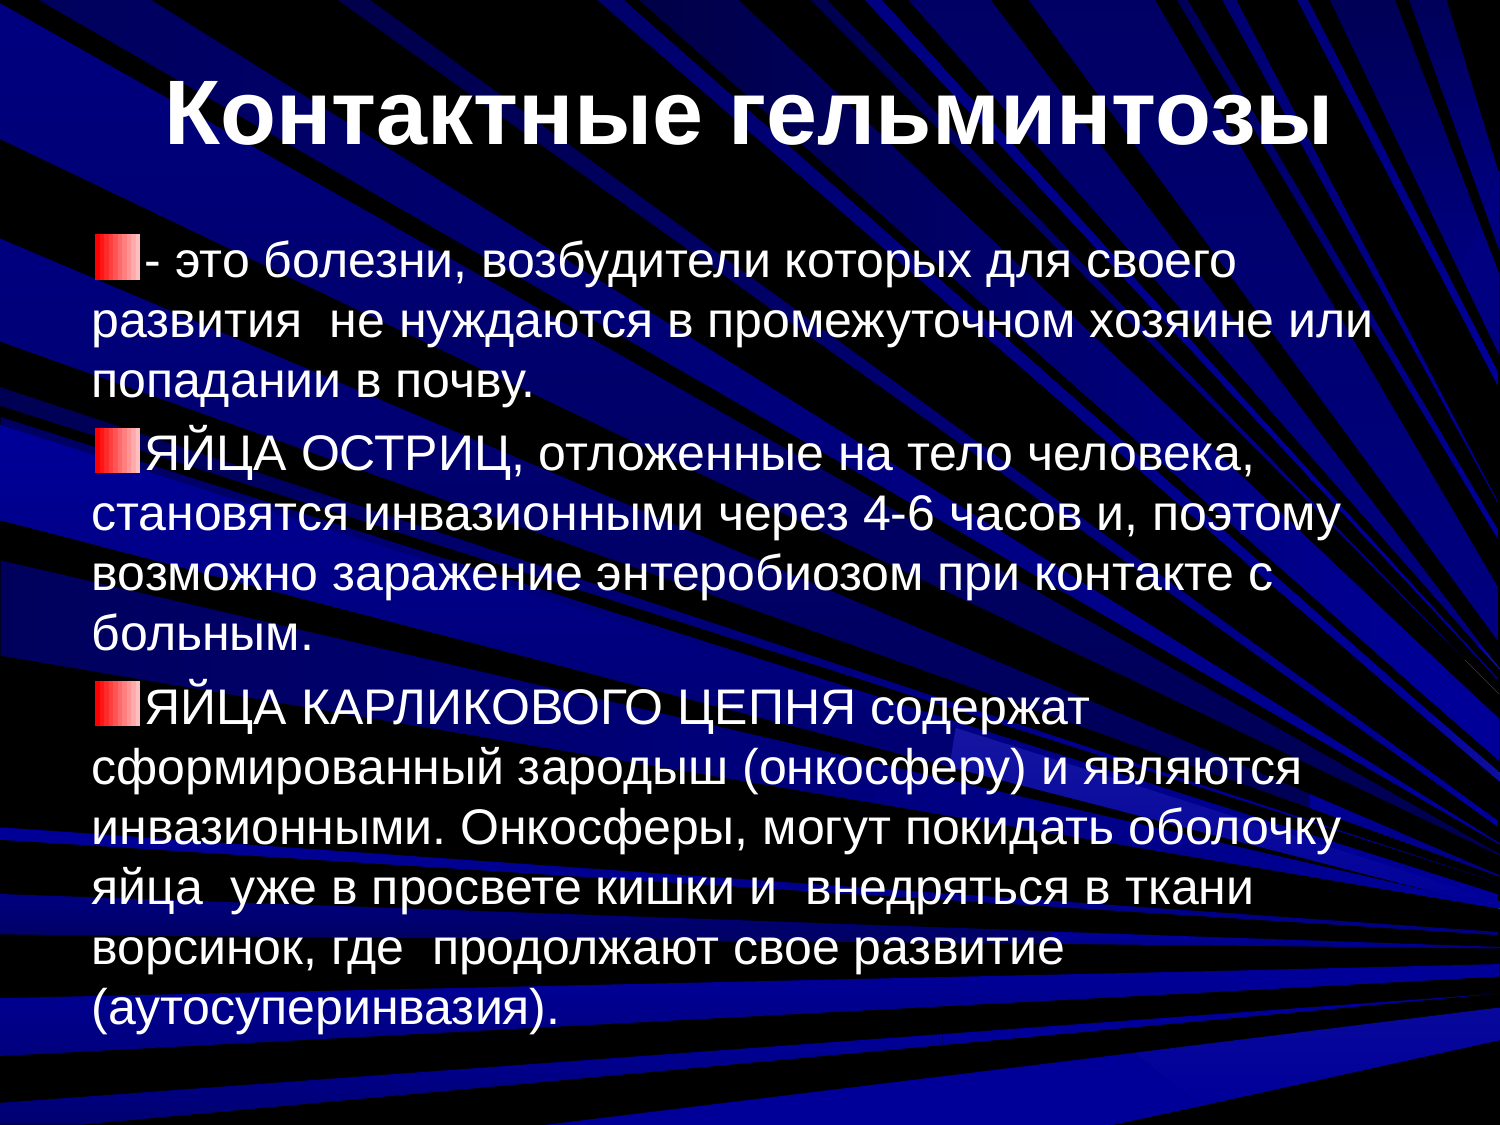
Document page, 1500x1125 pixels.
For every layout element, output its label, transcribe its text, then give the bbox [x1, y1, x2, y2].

title Контактные гельминтозы [75, 45, 1425, 234]
list - это болезни, возбудители которых для своего развития не нуждаются в промежуточном хозяине или попадании в почву. ЯЙЦА ОСТРИЦ, отложенные на тело человека, становятся инвазионными через 4-6 часов и, поэтому возможно заражение энтеробиозом при контакте с больным. ЯЙЦА КАРЛИКОВОГО ЦЕПНЯ содержат сформированный зародыш (онкосферу) и являются инвазионными. Онкосферы, могут покидать оболочку яйца уже в просвете кишки и внедряться в ткани ворсинок, где продолжают свое развитие (аутосуперинвазия). [76, 220, 1436, 1047]
